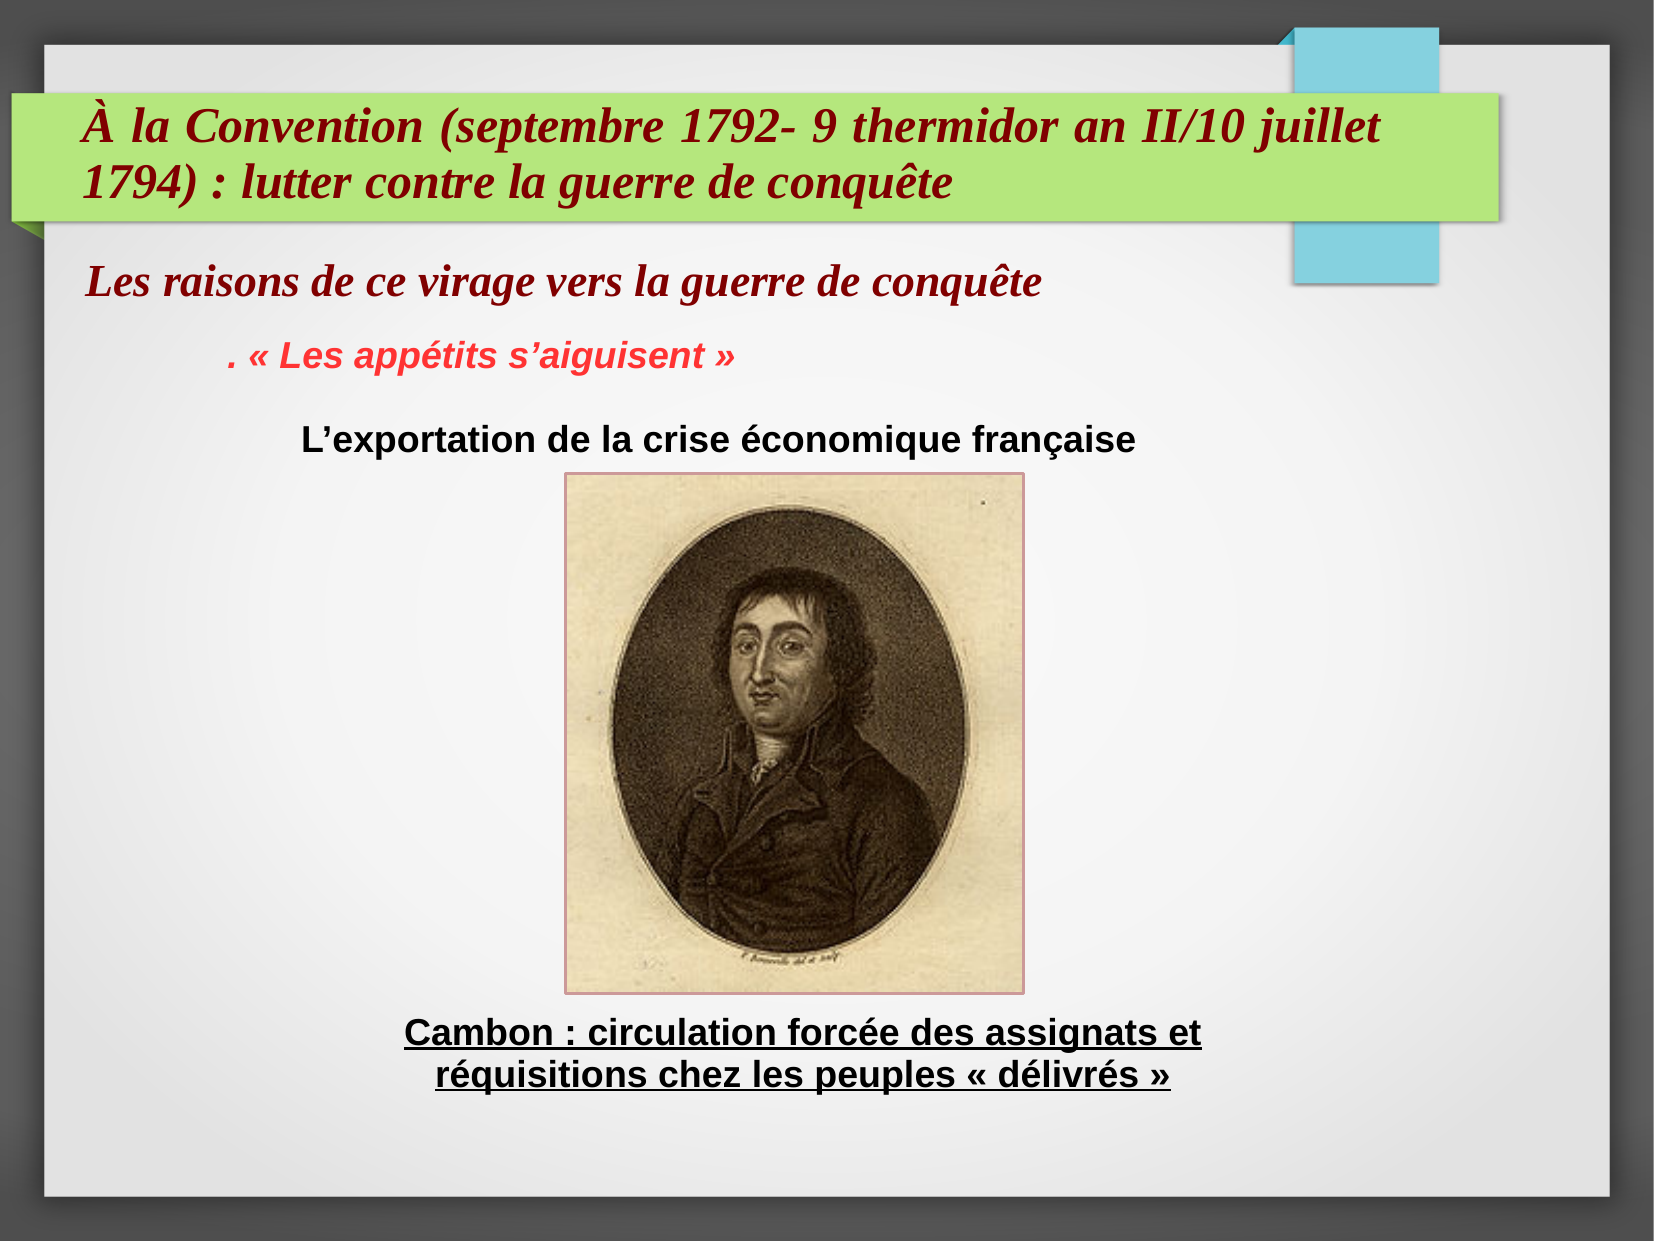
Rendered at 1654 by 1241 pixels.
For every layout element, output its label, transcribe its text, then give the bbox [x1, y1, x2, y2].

text_box Cambon : circulation forcée des assignats et réquisitions chez les peuples « délivrés » [330, 1003, 1276, 1103]
title À la Convention (septembre 1792- 9 thermidor an II/10 juillet 1794) : lutter contre la guerre de conquête [82, 94, 1382, 213]
text_box Les raisons de ce virage vers la guerre de conquête [70, 248, 1146, 314]
picture [0, 0, 1654, 1241]
text_box . « Les appétits s’aiguisent » L’exportation de la crise économique française [212, 327, 1170, 469]
